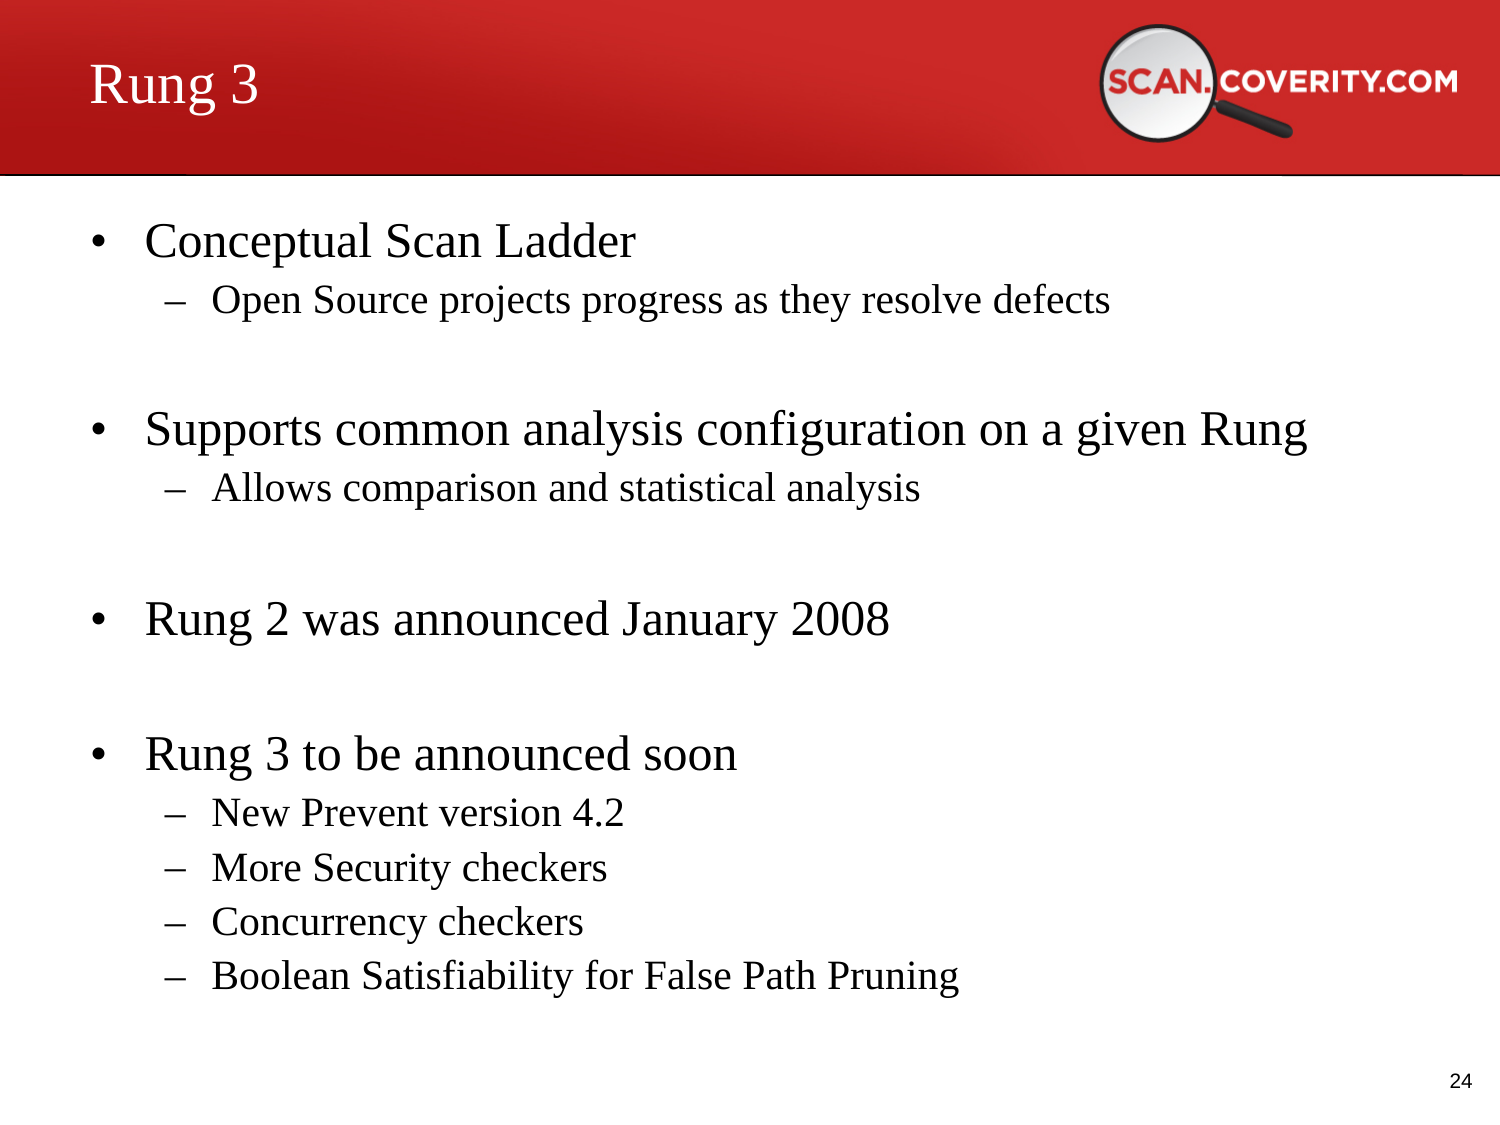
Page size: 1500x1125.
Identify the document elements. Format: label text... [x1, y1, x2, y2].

title Rung 3 [74, 24, 1100, 143]
picture [0, 0, 1500, 174]
list Conceptual Scan Ladder Open Source projects progress as they resolve defects Supports common analysis configuration on a given Rung Allows comparison and statistical analysis Rung 2 was announced January 2008 Rung 3 to be announced soon New Prevent version 4.2 More Security checkers Concurrency checkers Boolean Satisfiability for False Path Pruning [75, 205, 1426, 1125]
